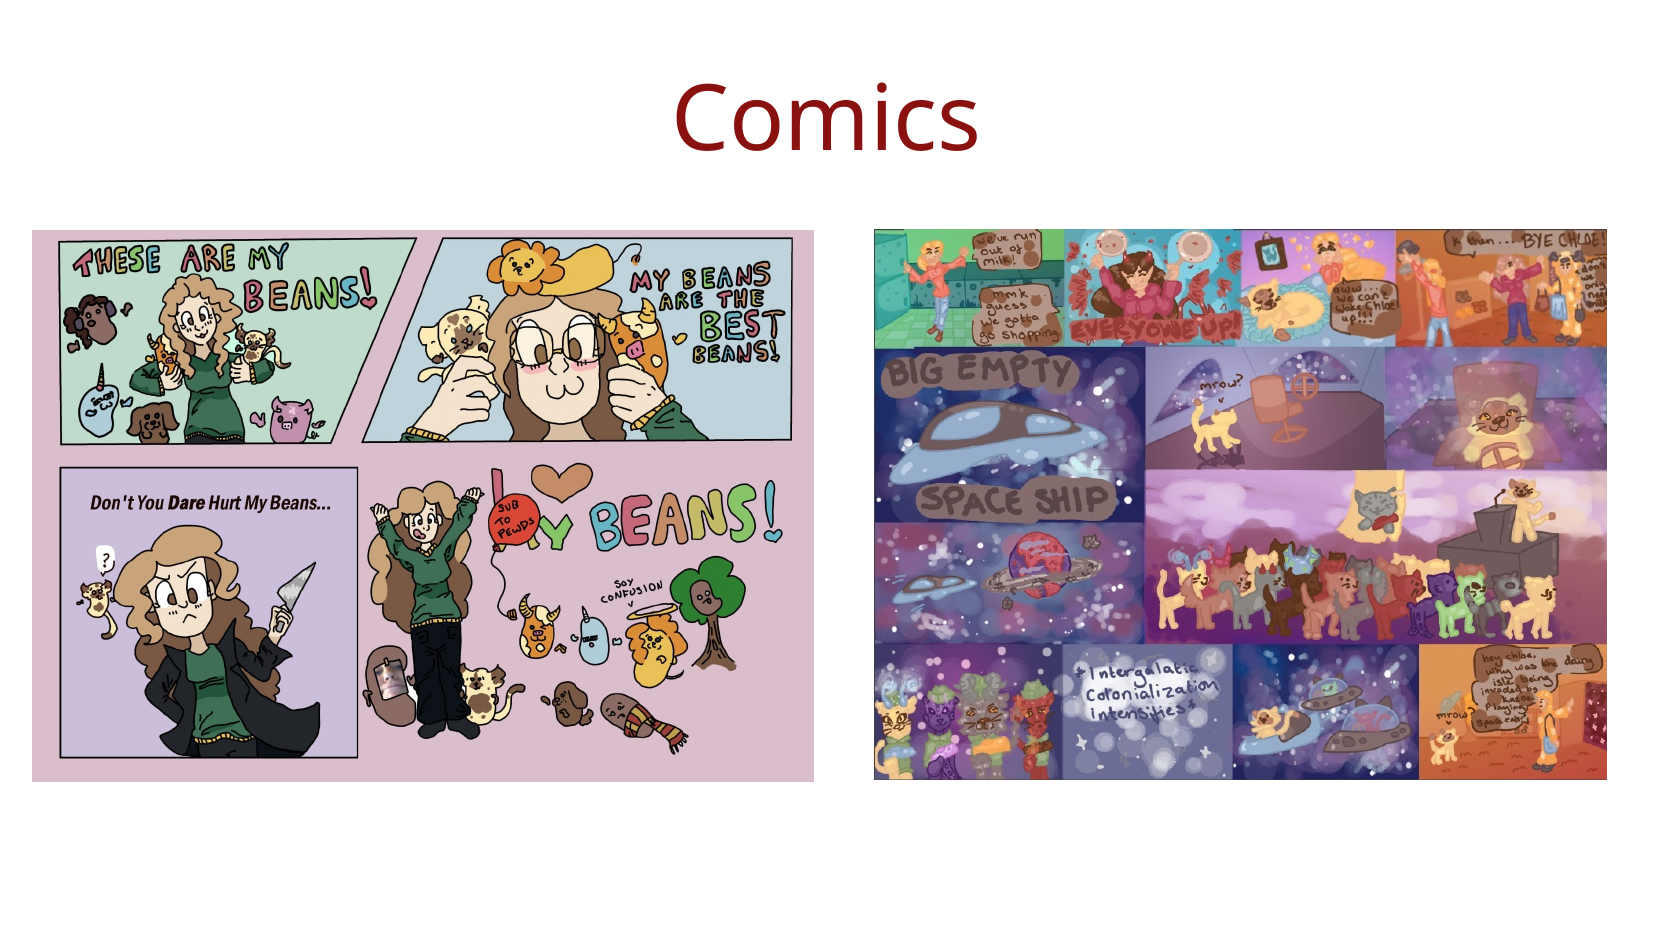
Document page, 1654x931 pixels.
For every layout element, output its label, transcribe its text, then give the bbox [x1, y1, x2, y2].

picture [874, 229, 1607, 780]
picture [32, 230, 814, 782]
title Comics [82, 37, 1571, 193]
